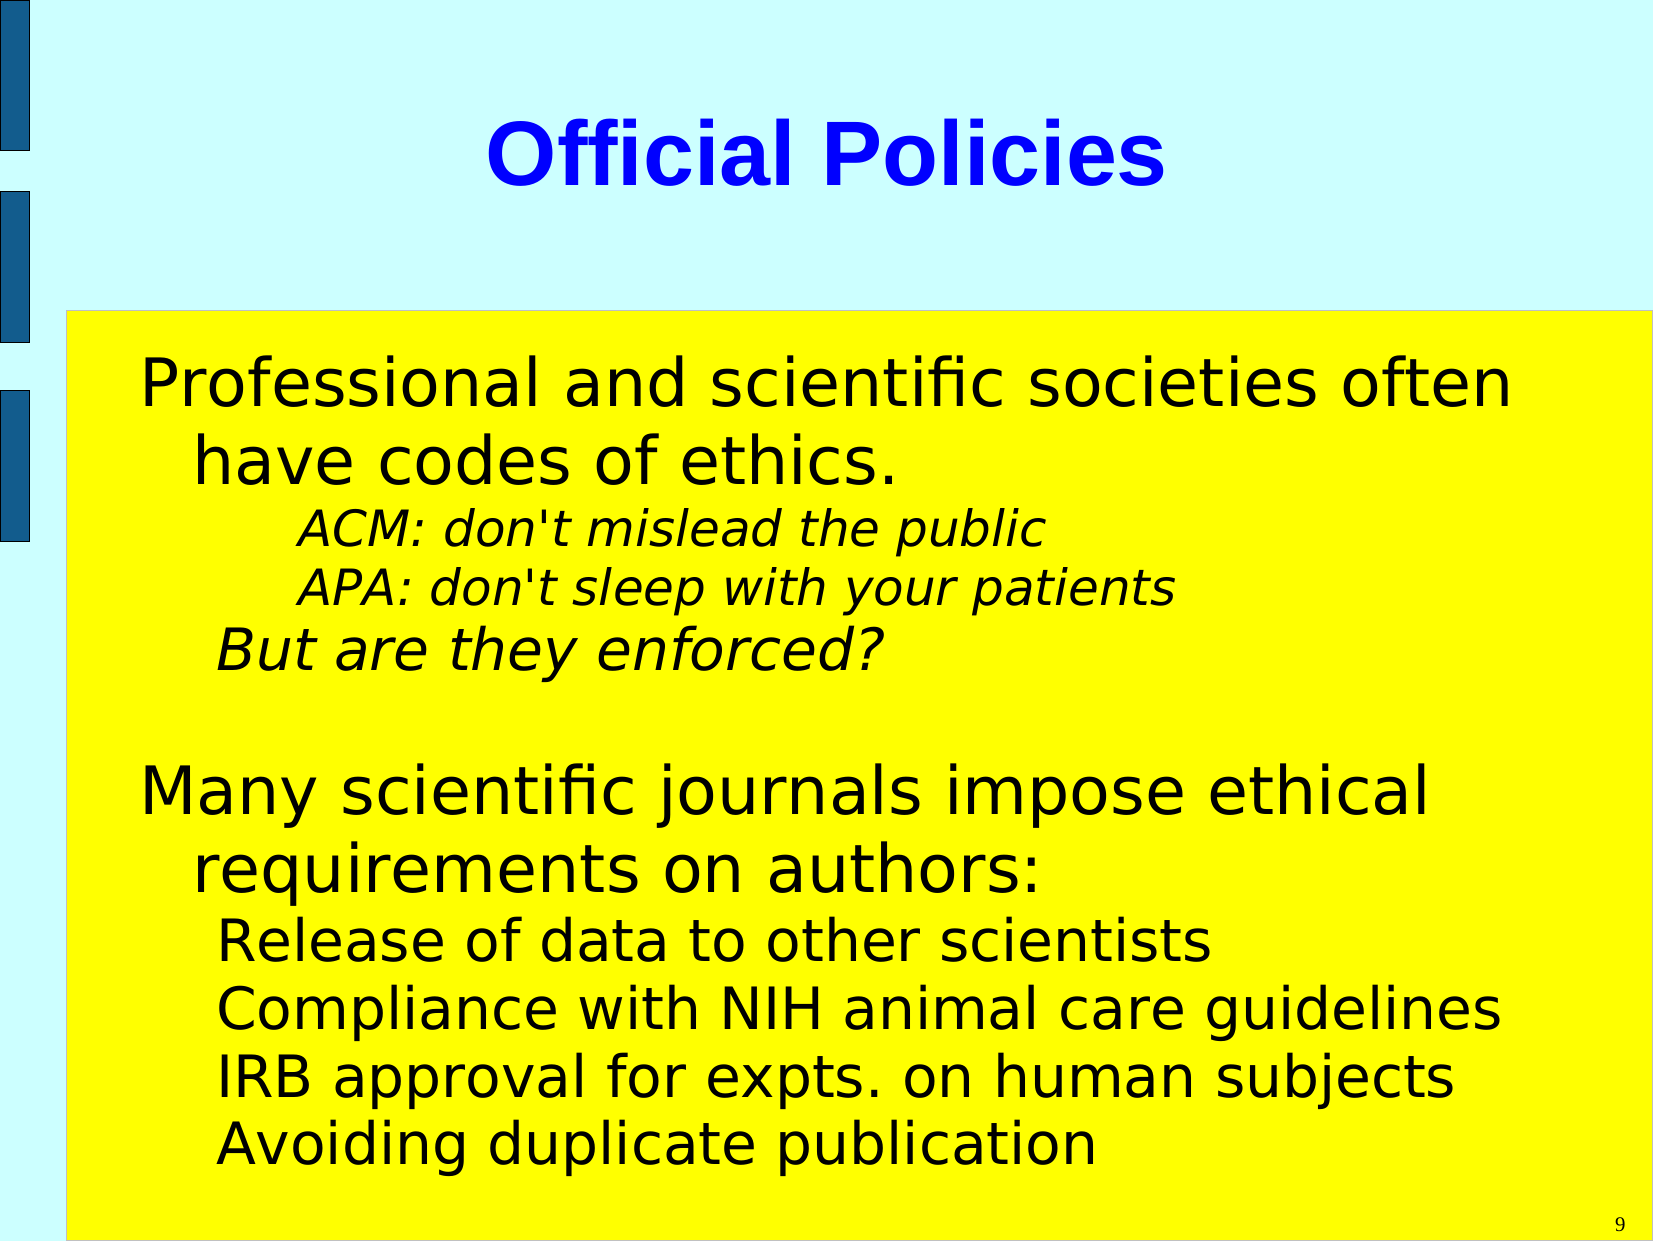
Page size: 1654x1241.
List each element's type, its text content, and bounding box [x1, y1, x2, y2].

list Professional and scientific societies often have codes of ethics. ACM: don't mislead the public APA: don't sleep with your patients But are they enforced? Many scientific journals impose ethical requirements on authors: Release of data to other scientists Compliance with NIH animal care guidelines IRB approval for expts. on human subjects Avoiding duplicate publication [121, 344, 1588, 1179]
title Official Policies [121, 49, 1534, 258]
